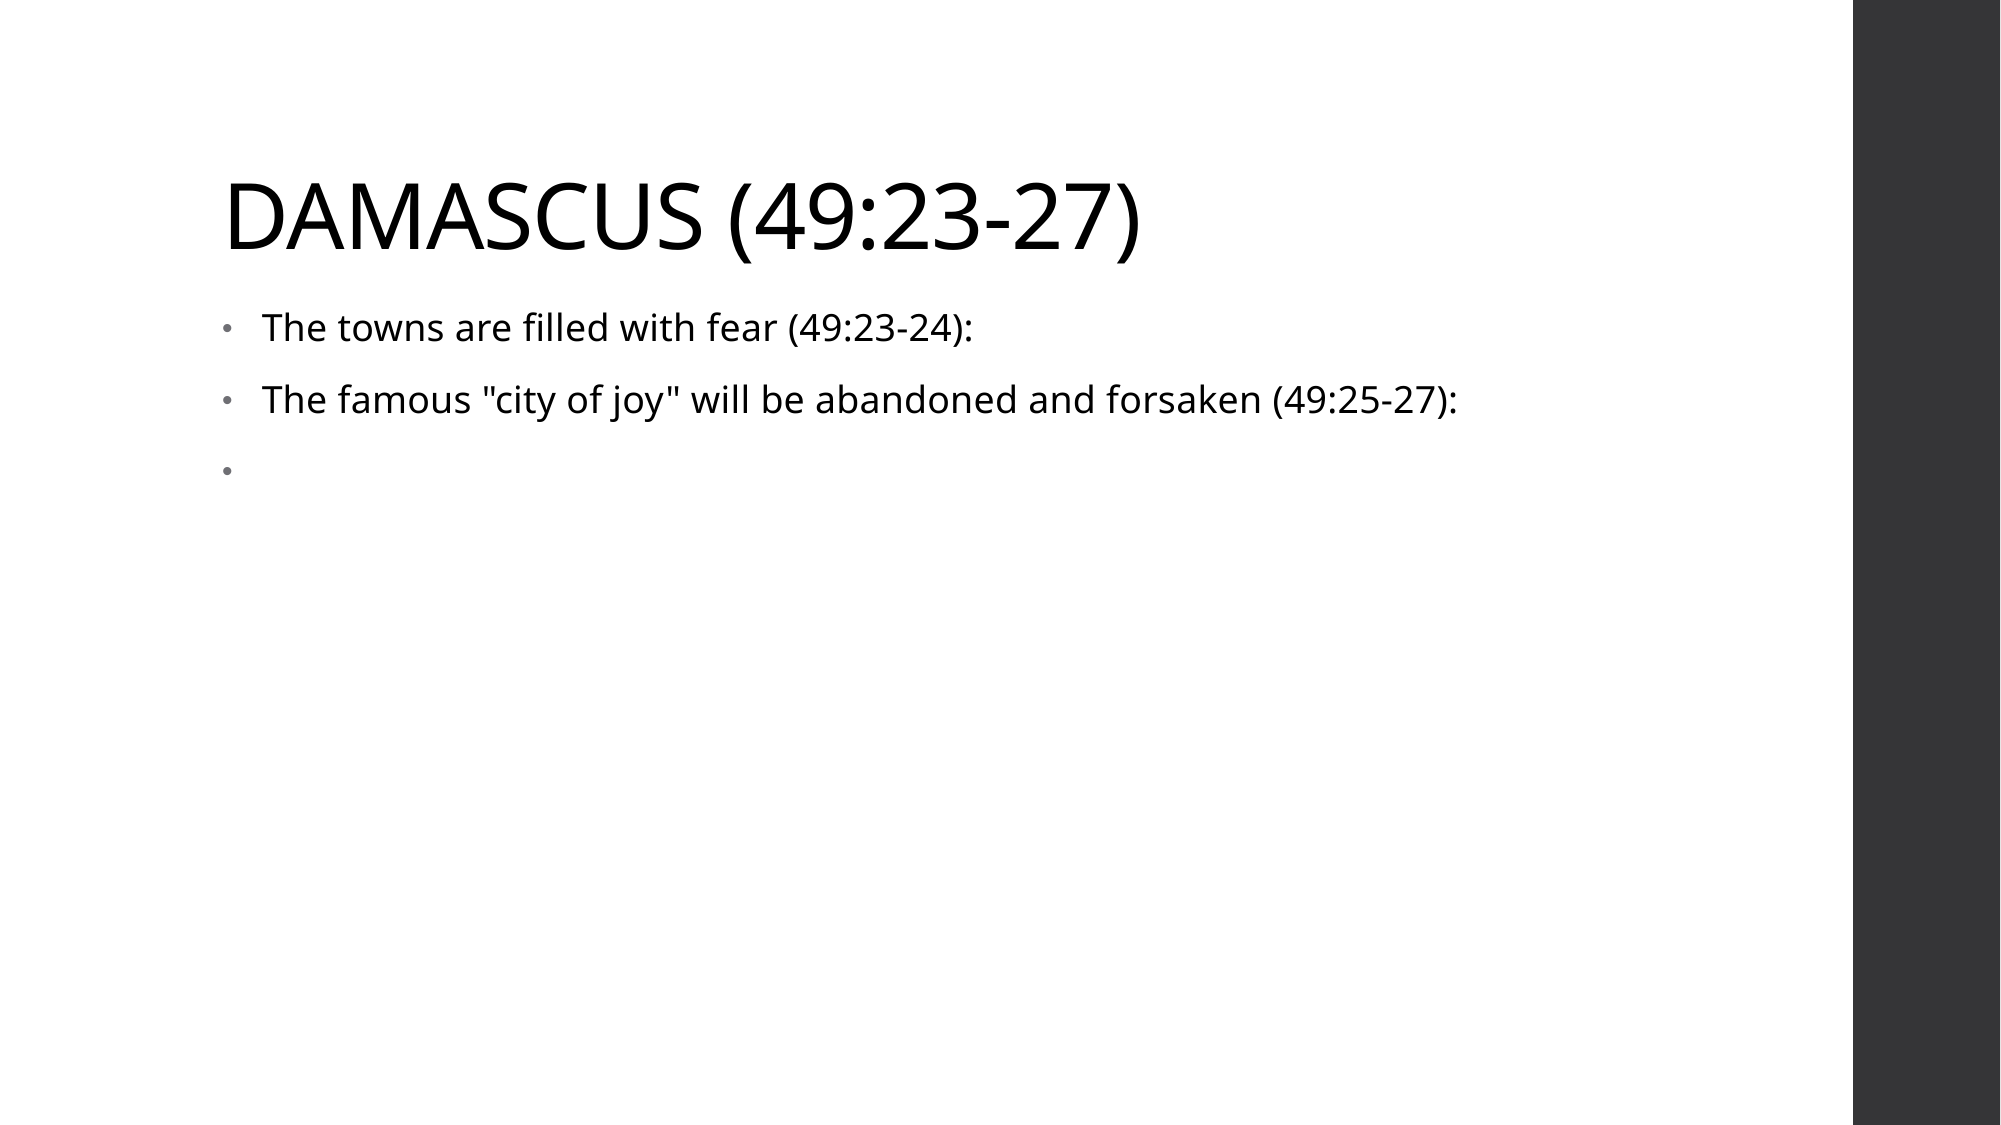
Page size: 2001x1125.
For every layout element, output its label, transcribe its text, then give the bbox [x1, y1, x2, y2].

title DAMASCUS (49:23-27) [206, 60, 1797, 278]
list The towns are filled with fear (49:23-24): The famous "city of joy" will be abandoned and forsaken (49:25-27): [206, 299, 1617, 1014]
